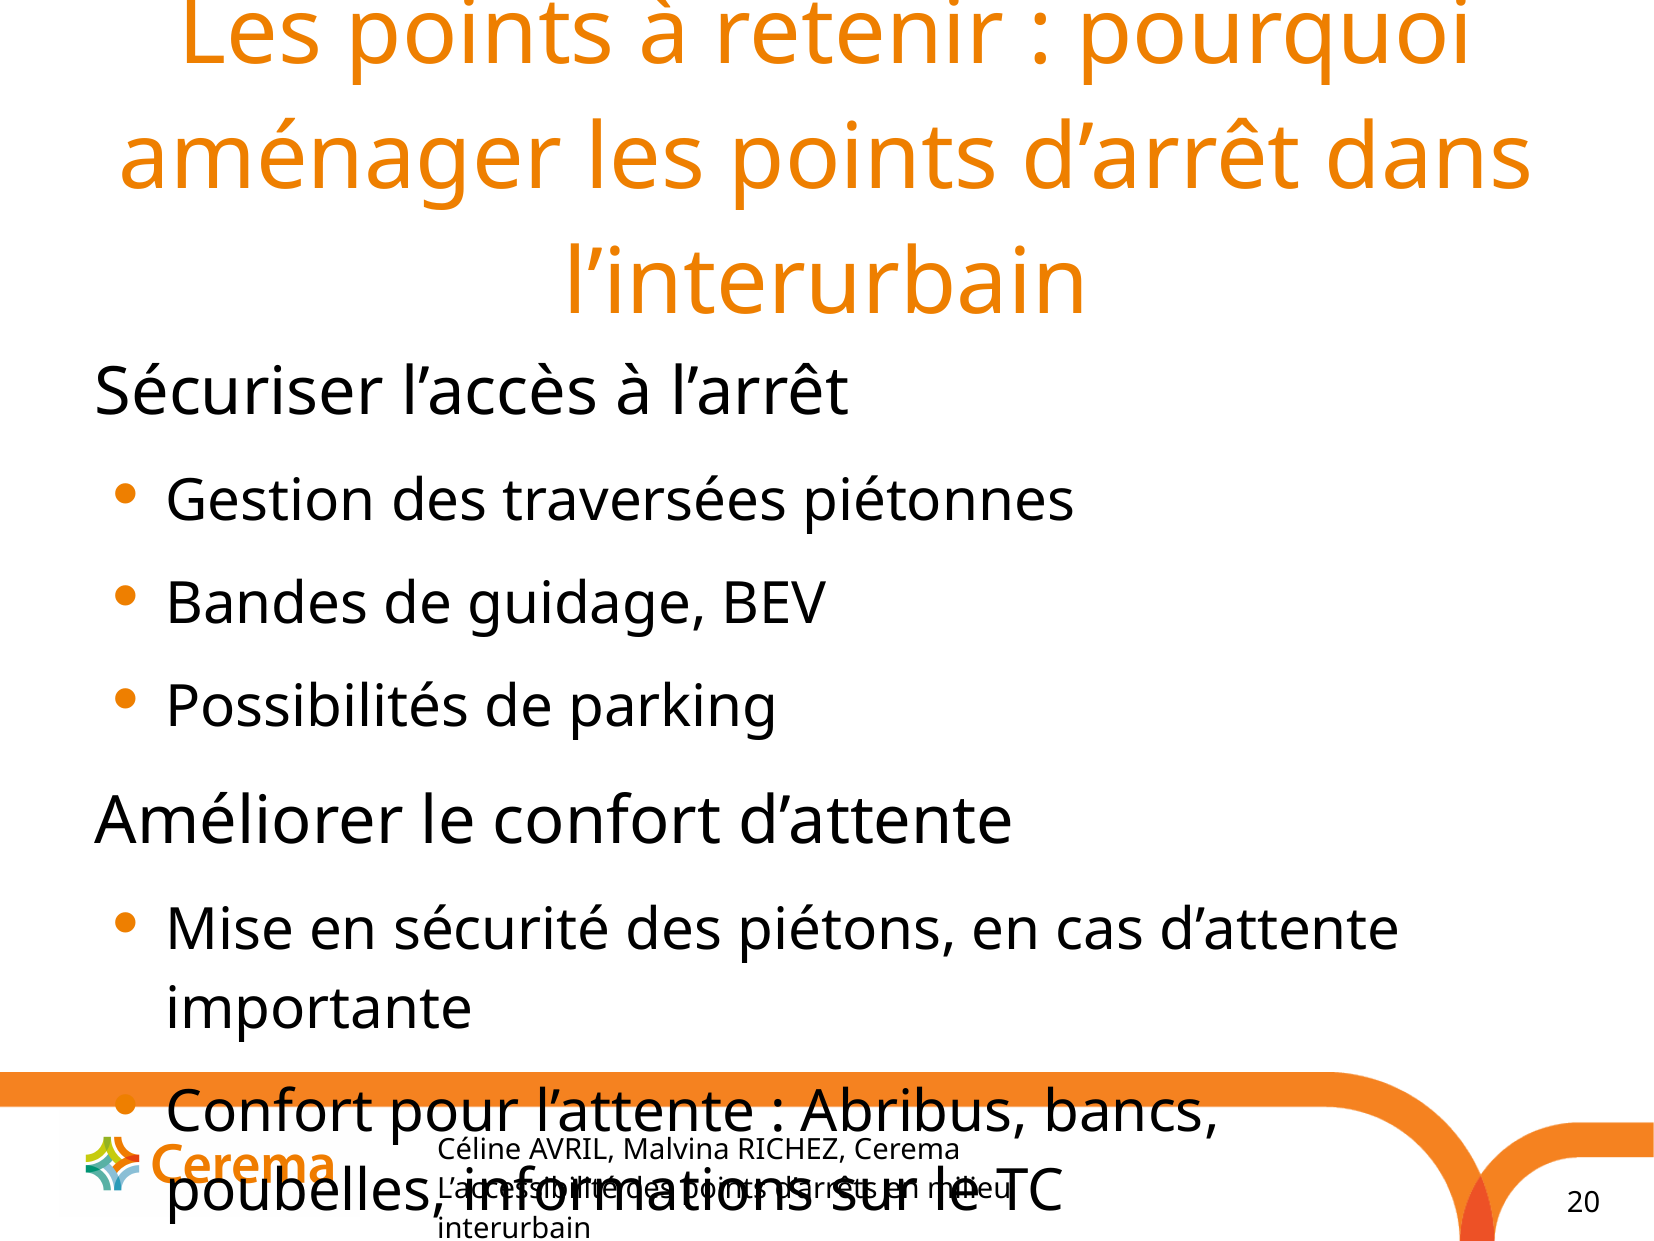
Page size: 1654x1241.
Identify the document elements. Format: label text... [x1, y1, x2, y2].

list Sécuriser l’accès à l’arrêt Gestion des traversées piétonnes Bandes de guidage, BEV Possibilités de parking Améliorer le confort d’attente Mise en sécurité des piétons, en cas d’attente importante Confort pour l’attente : Abribus, bancs, poubelles, informations sur le TC Rendre accessible le TC à tous Piétons PMR, UFR Voyageurs avec valises Pendulaires [23, 343, 1512, 1063]
title Les points à retenir : pourquoi aménager les points d’arrêt dans l’interurbain [82, 0, 1571, 320]
picture [0, 1072, 1654, 1241]
